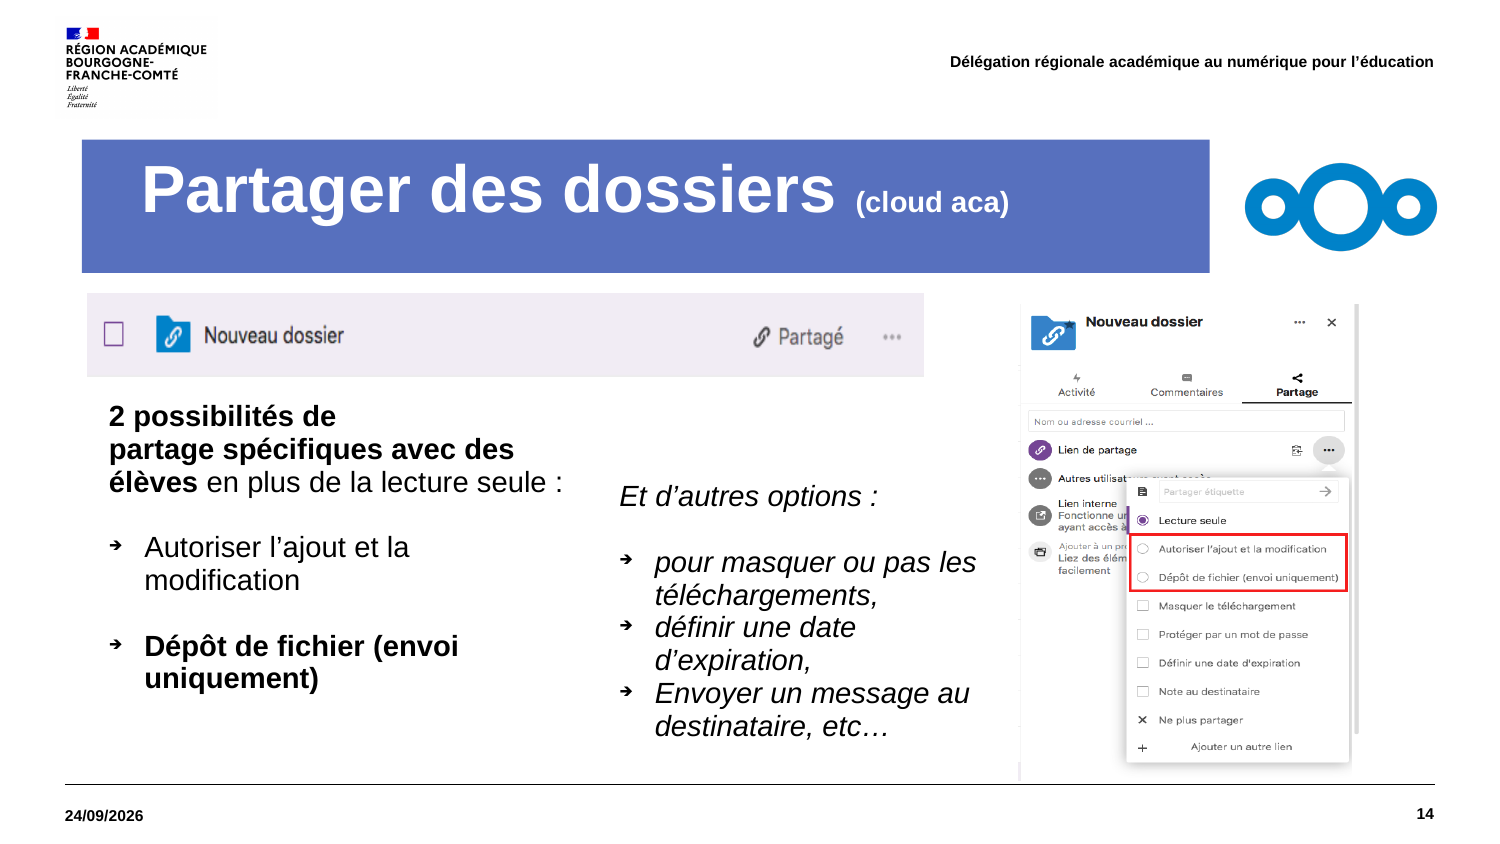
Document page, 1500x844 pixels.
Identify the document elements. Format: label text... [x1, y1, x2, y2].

text_box Et d’autres options : pour masquer ou pas les téléchargements, définir une date d’expiration, Envoyer un message au destinataire, etc… [604, 472, 1013, 760]
text_box Partager des dossiers (cloud aca) [81, 139, 1210, 273]
picture [87, 293, 924, 378]
text_box 2 possibilités de partage spécifiques avec des élèves en plus de la lecture seule : Autoriser l’ajout et la modification Dépôt de fichier (envoi uniquement) [94, 392, 586, 736]
picture [1018, 304, 1360, 781]
picture [55, 16, 218, 119]
text_box Délégation régionale académique au numérique pour l’éducation [470, 32, 1435, 91]
text_box <numéro> [1213, 784, 1435, 843]
picture [1221, 139, 1461, 275]
text_box 31/01/2023 [64, 787, 245, 843]
